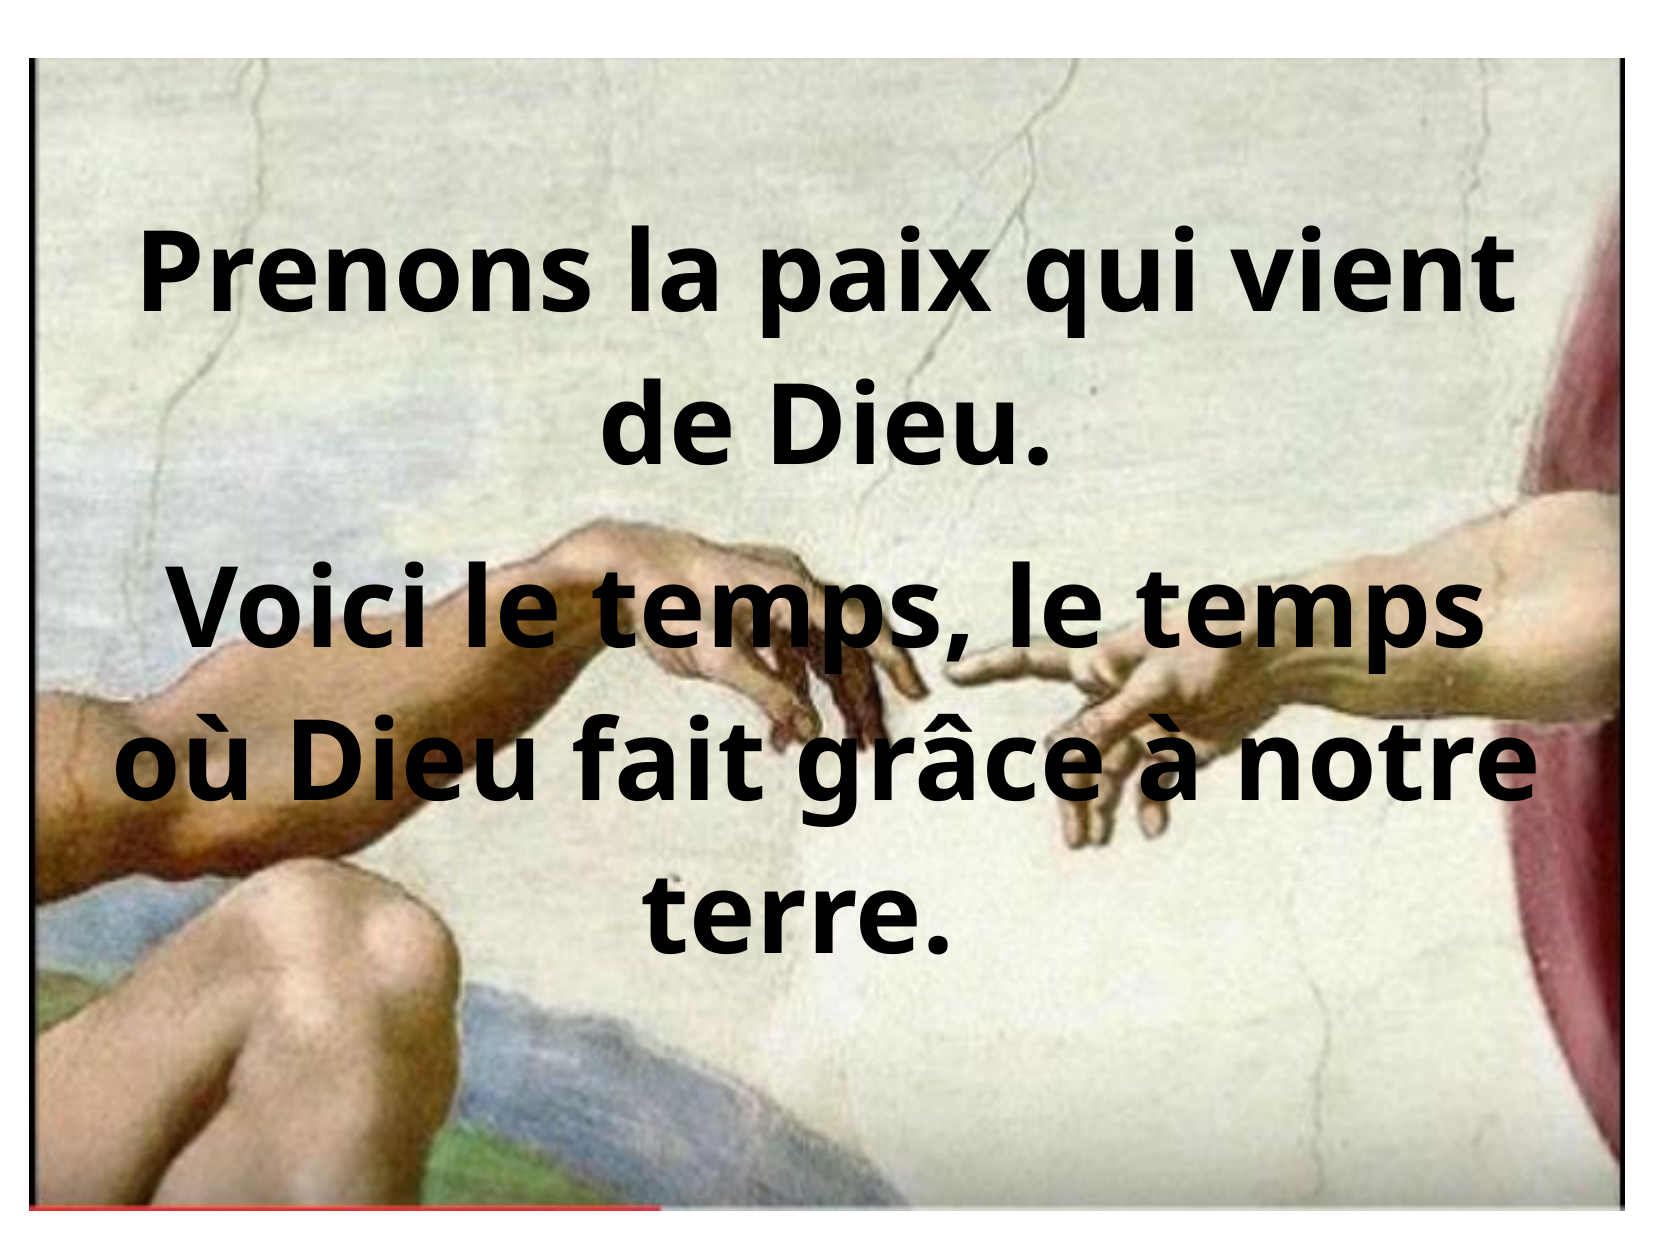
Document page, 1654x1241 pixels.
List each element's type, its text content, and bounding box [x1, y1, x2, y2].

list Prenons la paix qui vient de Dieu. Voici le temps, le temps où Dieu fait grâce à notre terre. [82, 59, 1571, 1193]
picture [29, 58, 1625, 1211]
